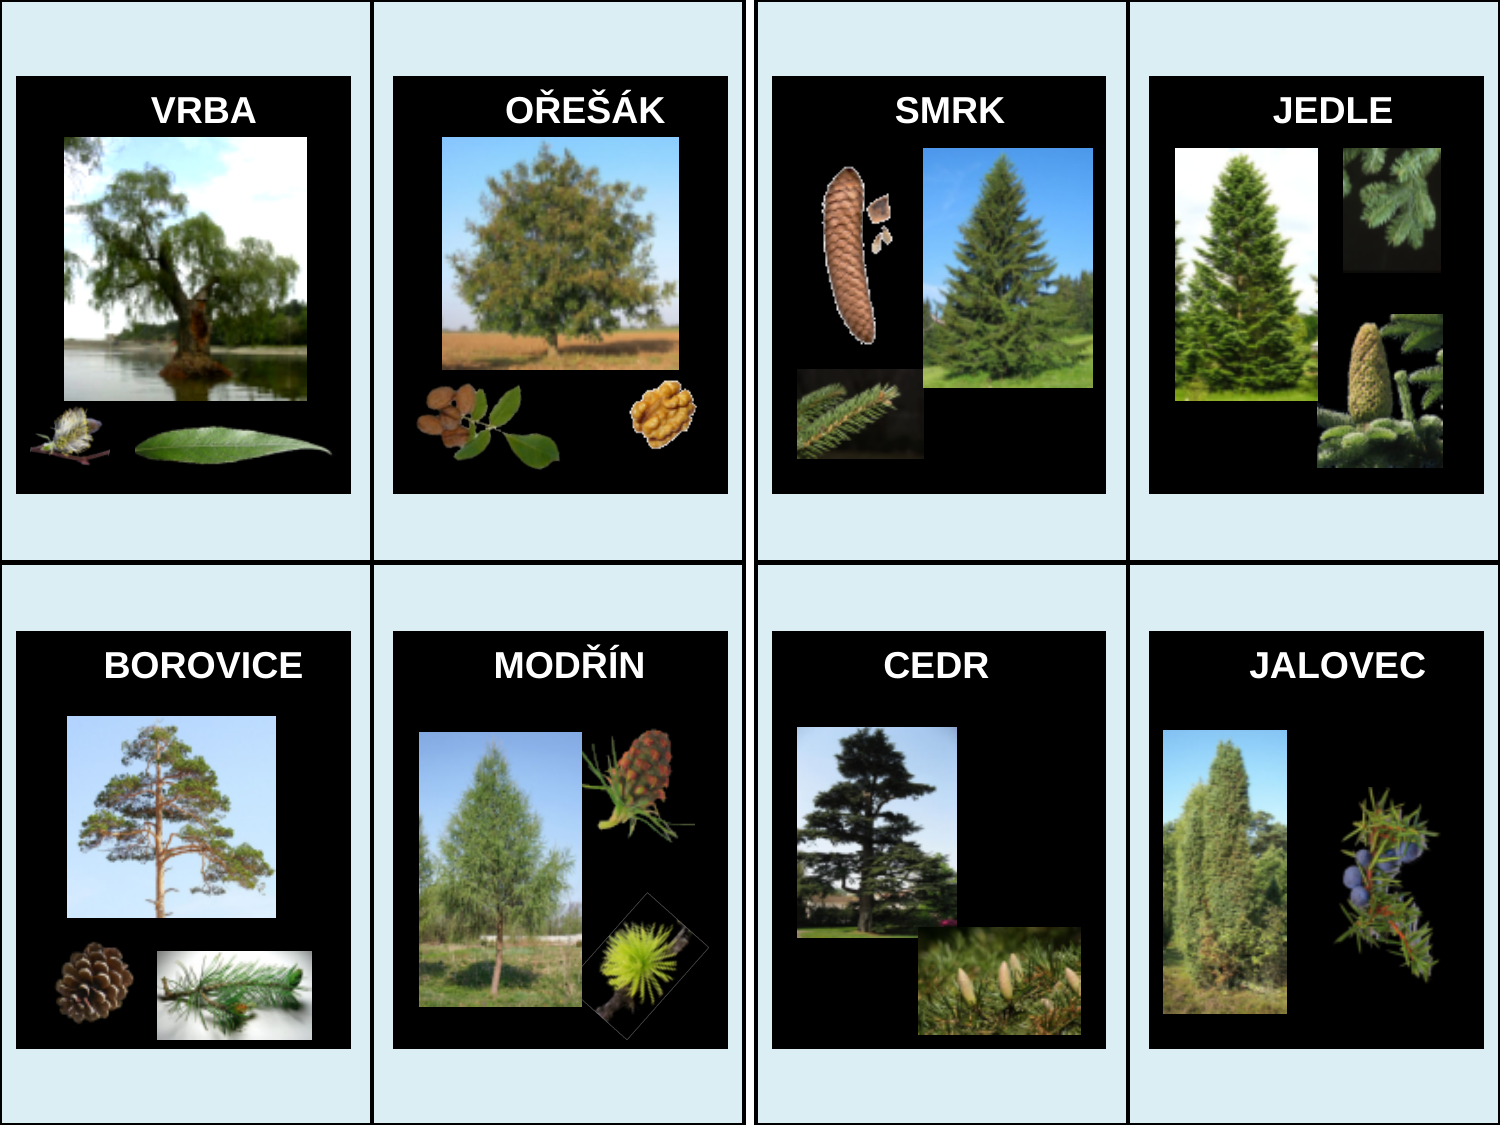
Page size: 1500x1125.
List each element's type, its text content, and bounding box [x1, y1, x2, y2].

picture [608, 373, 719, 457]
text_box MODŘÍN [478, 633, 661, 694]
picture [1175, 148, 1443, 468]
text_box BOROVICE [88, 633, 319, 694]
text_box JALOVEC [1234, 633, 1442, 694]
picture [383, 137, 679, 508]
text_box VRBA [136, 78, 272, 139]
text_box JEDLE [1258, 78, 1409, 139]
text_box CEDR [868, 633, 1005, 694]
picture [419, 704, 709, 1040]
picture [67, 716, 276, 918]
text_box OŘEŠÁK [490, 78, 681, 139]
picture [1163, 730, 1287, 1014]
picture [797, 148, 1093, 459]
picture [797, 727, 1081, 1035]
text_box [0, 0, 745, 1125]
picture [29, 137, 307, 470]
picture [157, 951, 312, 1040]
text_box SMRK [880, 78, 1021, 139]
picture [1343, 148, 1441, 273]
picture [811, 162, 902, 350]
picture [135, 420, 343, 469]
picture [53, 937, 137, 1028]
text_box [755, 0, 1500, 1125]
picture [1324, 787, 1445, 990]
